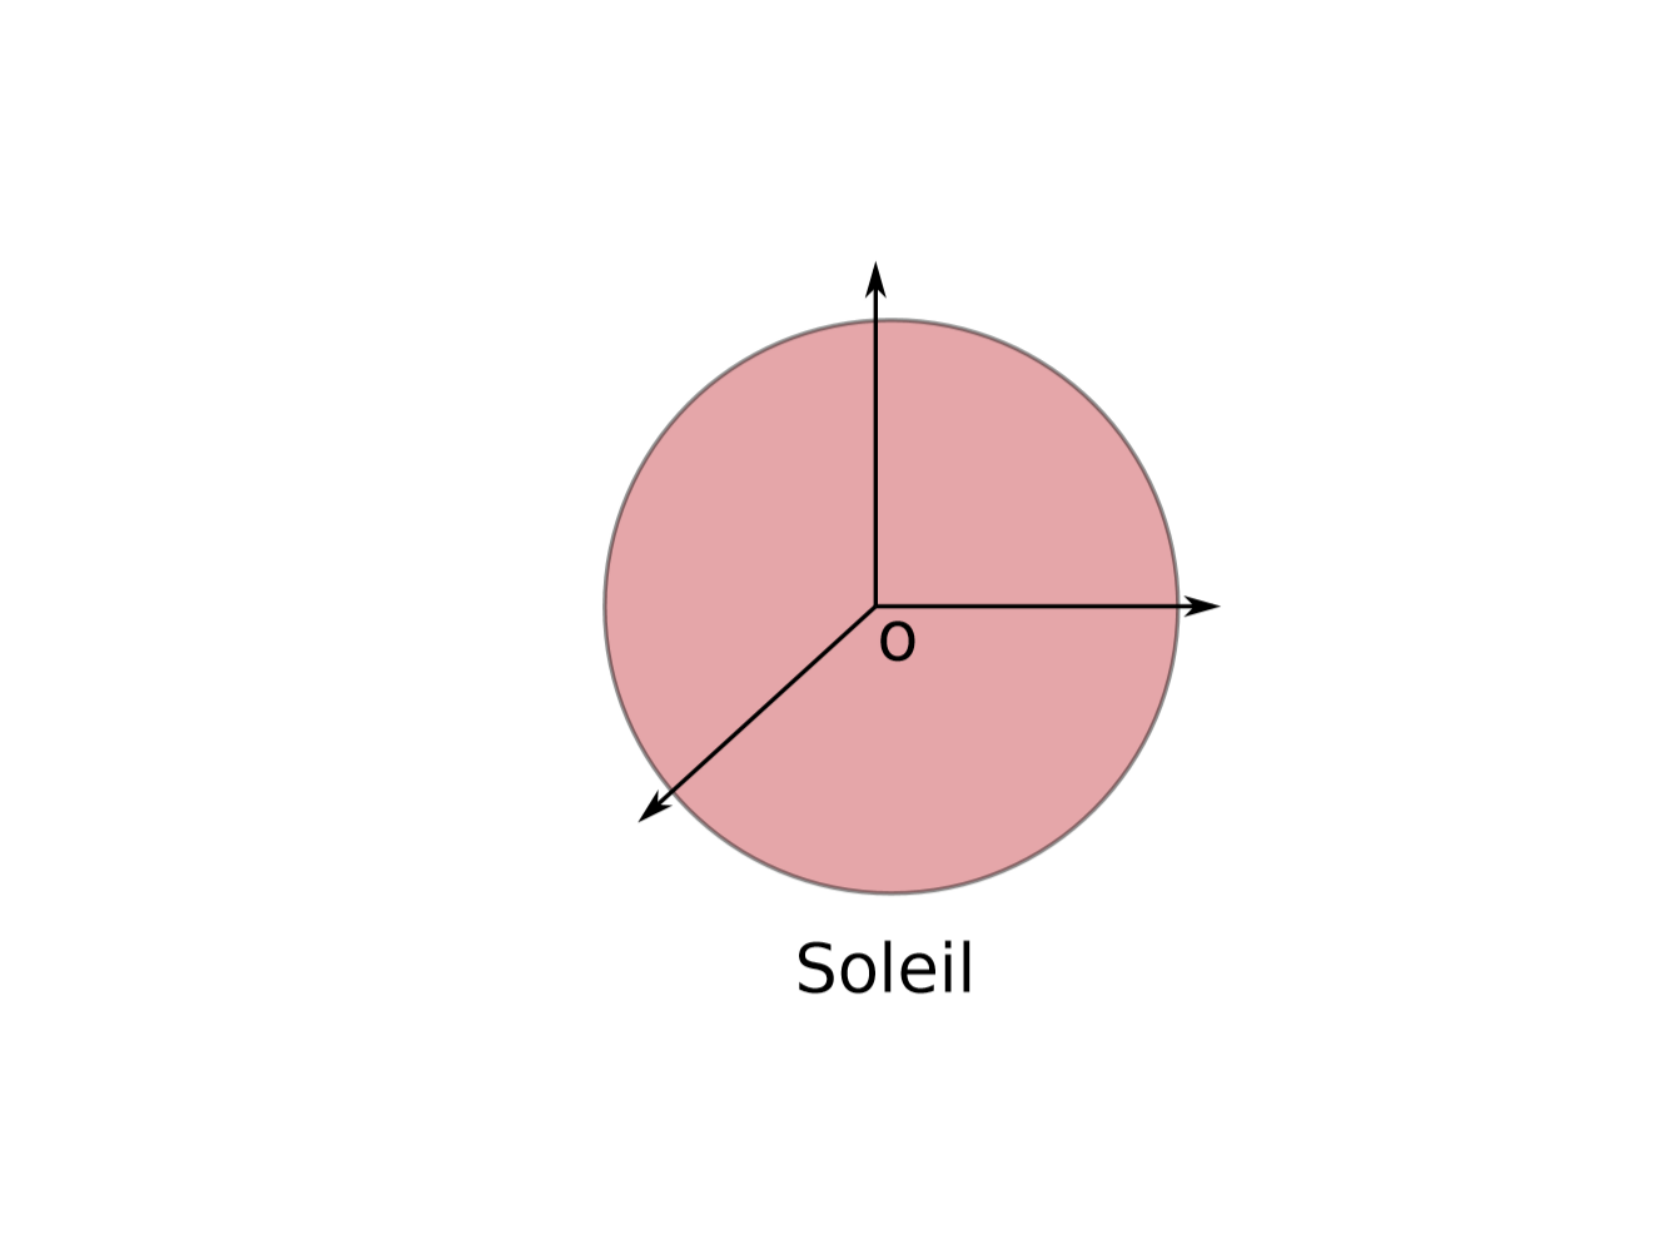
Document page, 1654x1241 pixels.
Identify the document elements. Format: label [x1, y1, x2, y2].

picture [530, 200, 1276, 1040]
